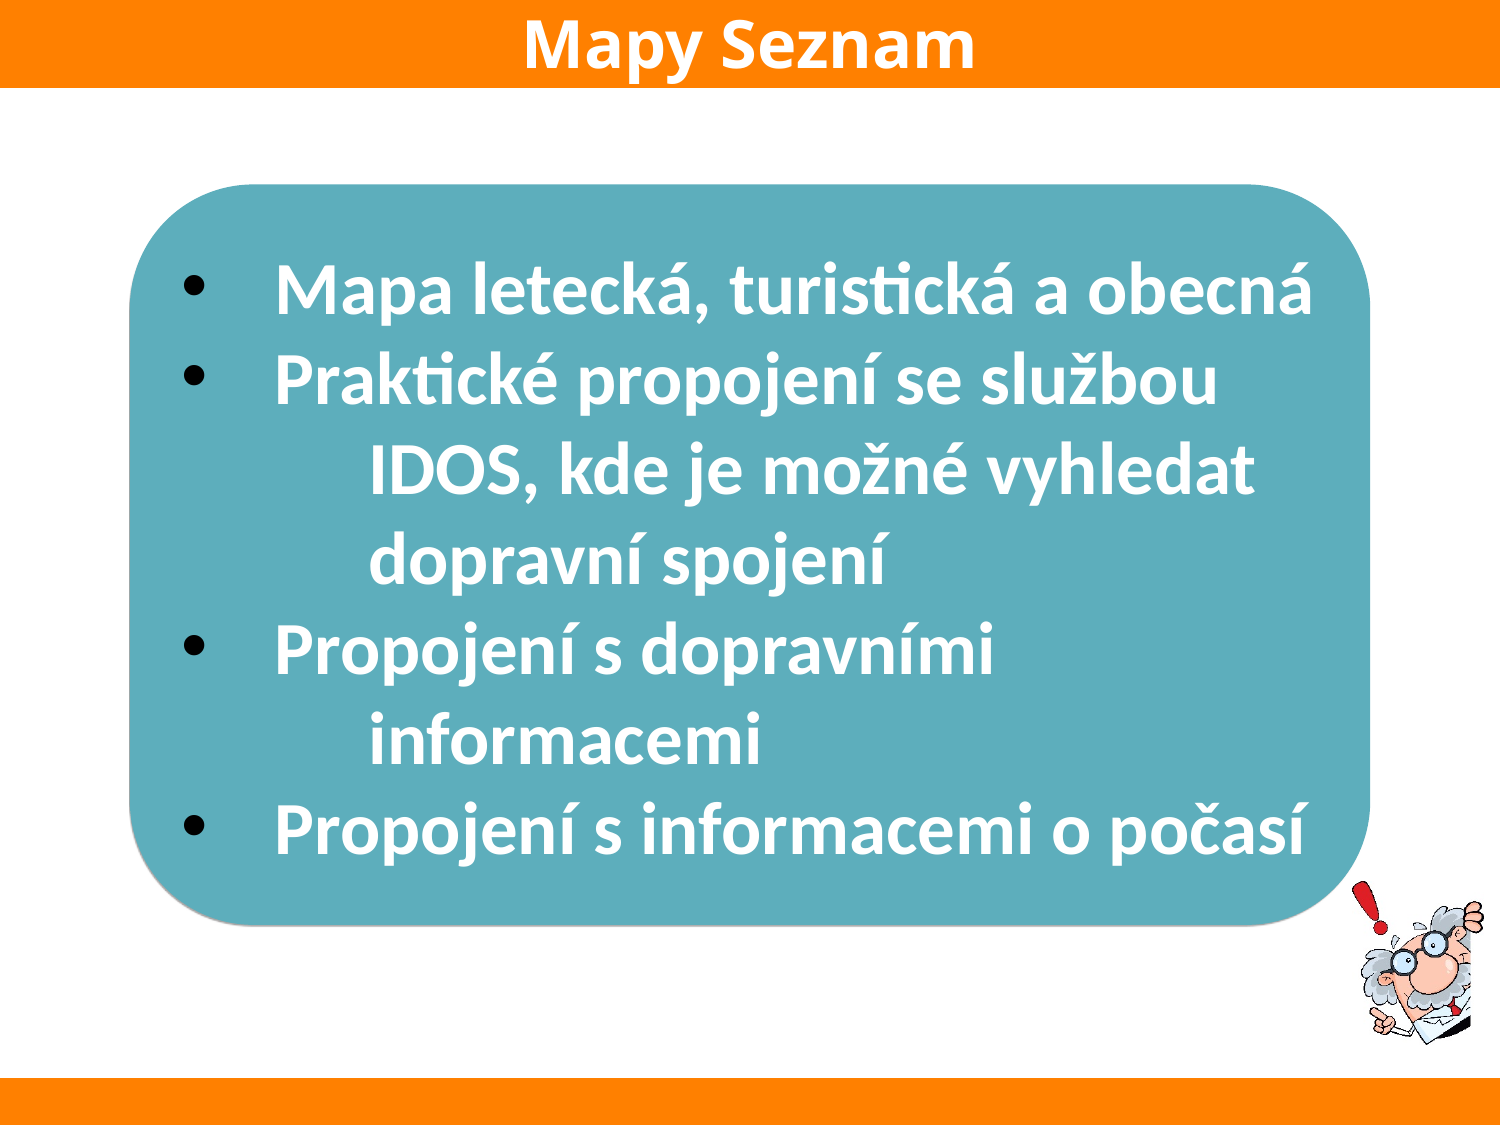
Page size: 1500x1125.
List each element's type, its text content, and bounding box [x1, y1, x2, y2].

text_box Mapy Seznam [0, 0, 1500, 88]
text_box Mapa letecká, turistická a obecná Praktické propojení se službou IDOS, kde je možné vyhledat dopravní spojení Propojení s dopravními informacemi Propojení s informacemi o počasí [129, 184, 1371, 925]
text_box [0, 1078, 1500, 1125]
picture [1352, 881, 1484, 1045]
